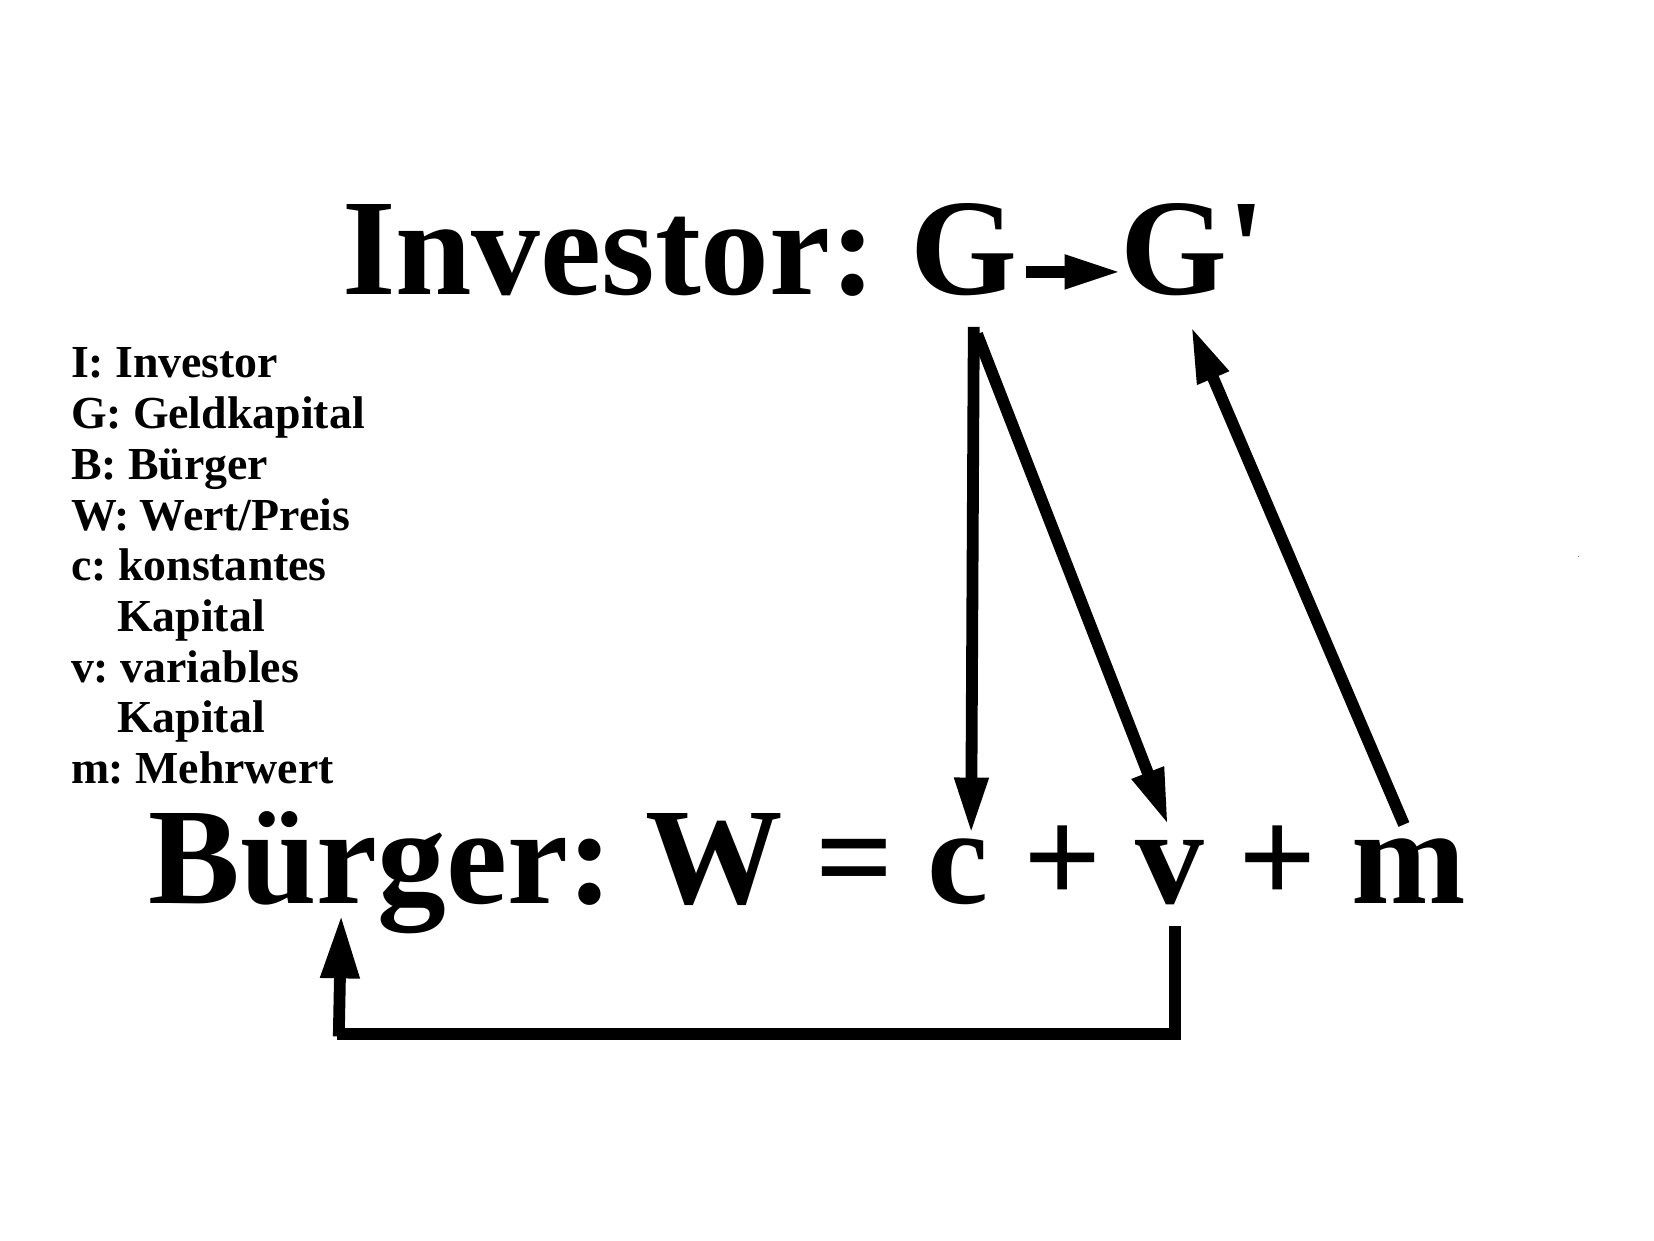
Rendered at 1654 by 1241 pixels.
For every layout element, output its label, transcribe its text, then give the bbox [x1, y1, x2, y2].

text_box Investor: G G' Bürger: W = c + v + m [92, 164, 1579, 949]
text_box I: Investor G: Geldkapital B: Bürger W: Wert/Preis c: konstantes Kapital v: variables Kapital m: Mehrwert [56, 329, 397, 806]
